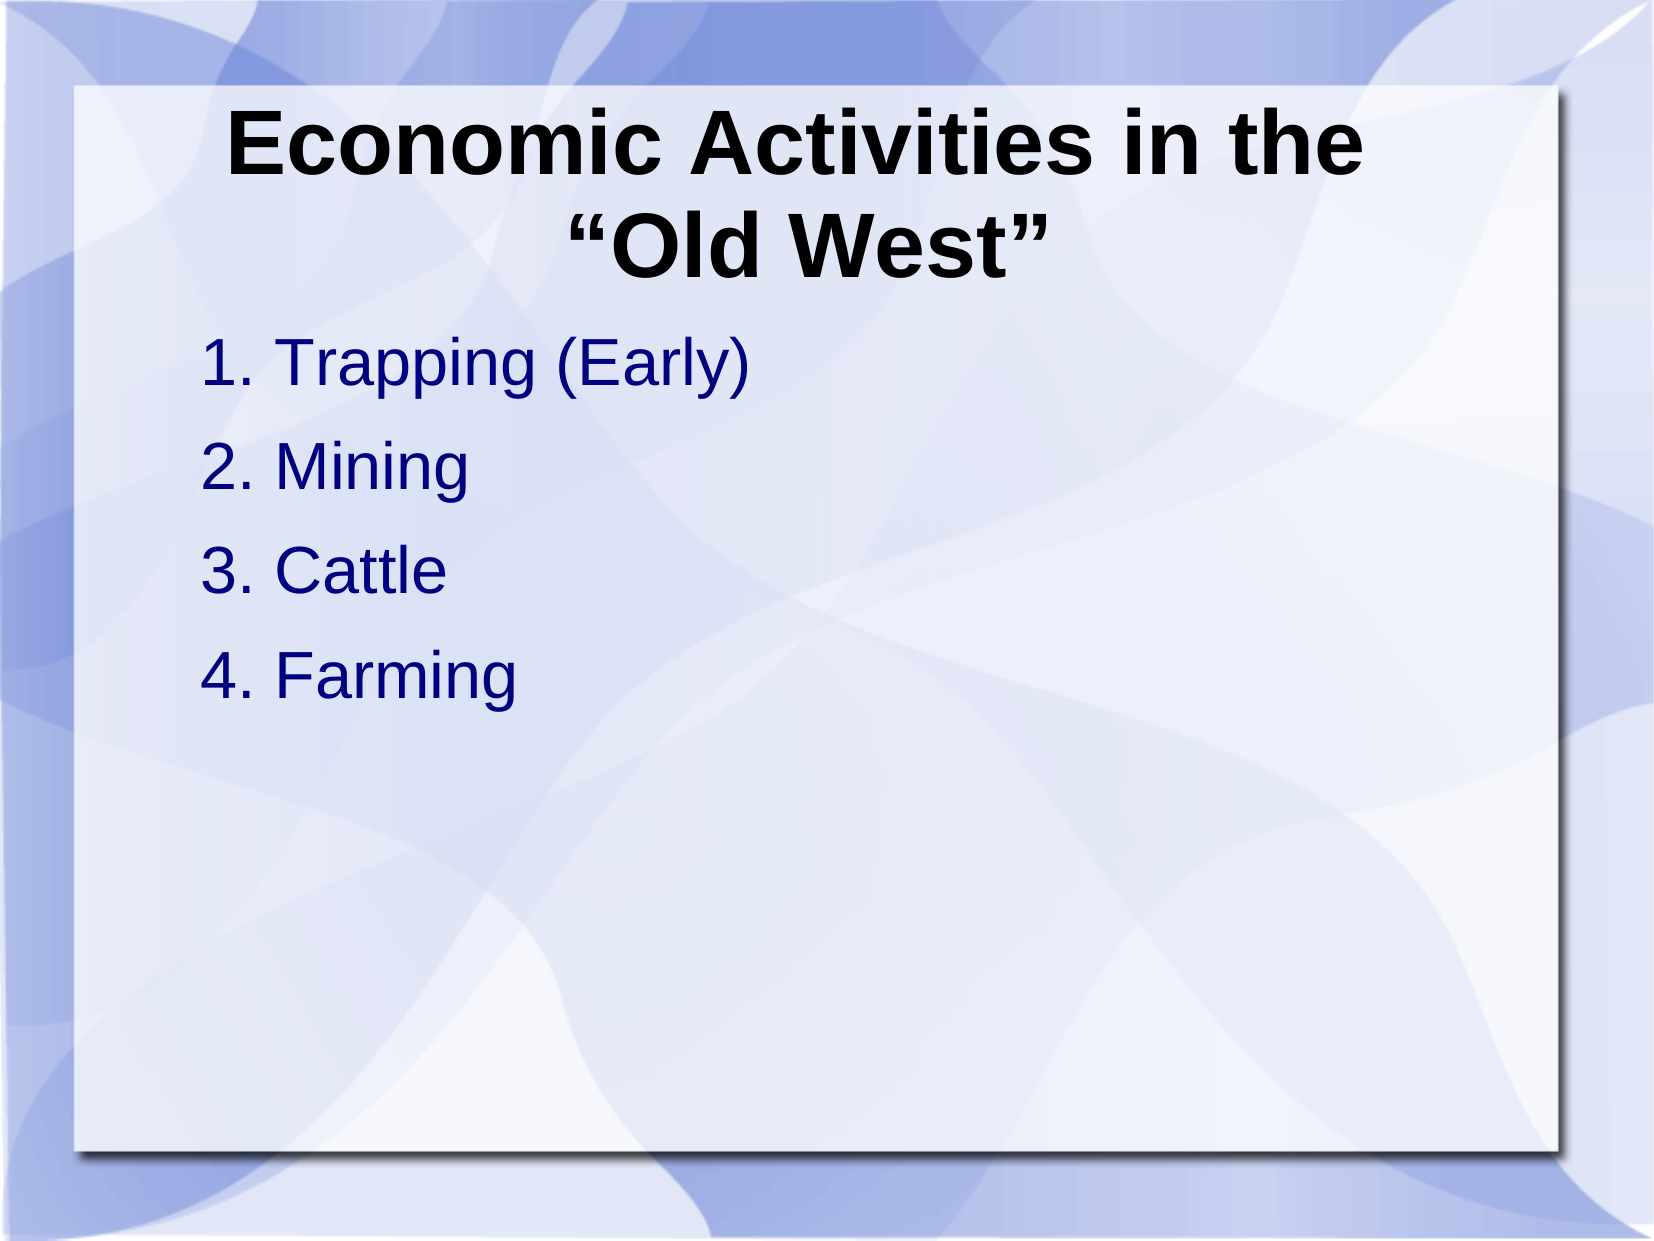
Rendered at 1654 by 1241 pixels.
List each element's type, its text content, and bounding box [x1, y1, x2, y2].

list 1. Trapping (Early) 2. Mining 3. Cattle 4. Farming [129, 324, 1489, 975]
title Economic Activities in the “Old West” [82, 90, 1536, 298]
picture [0, 0, 1654, 1241]
